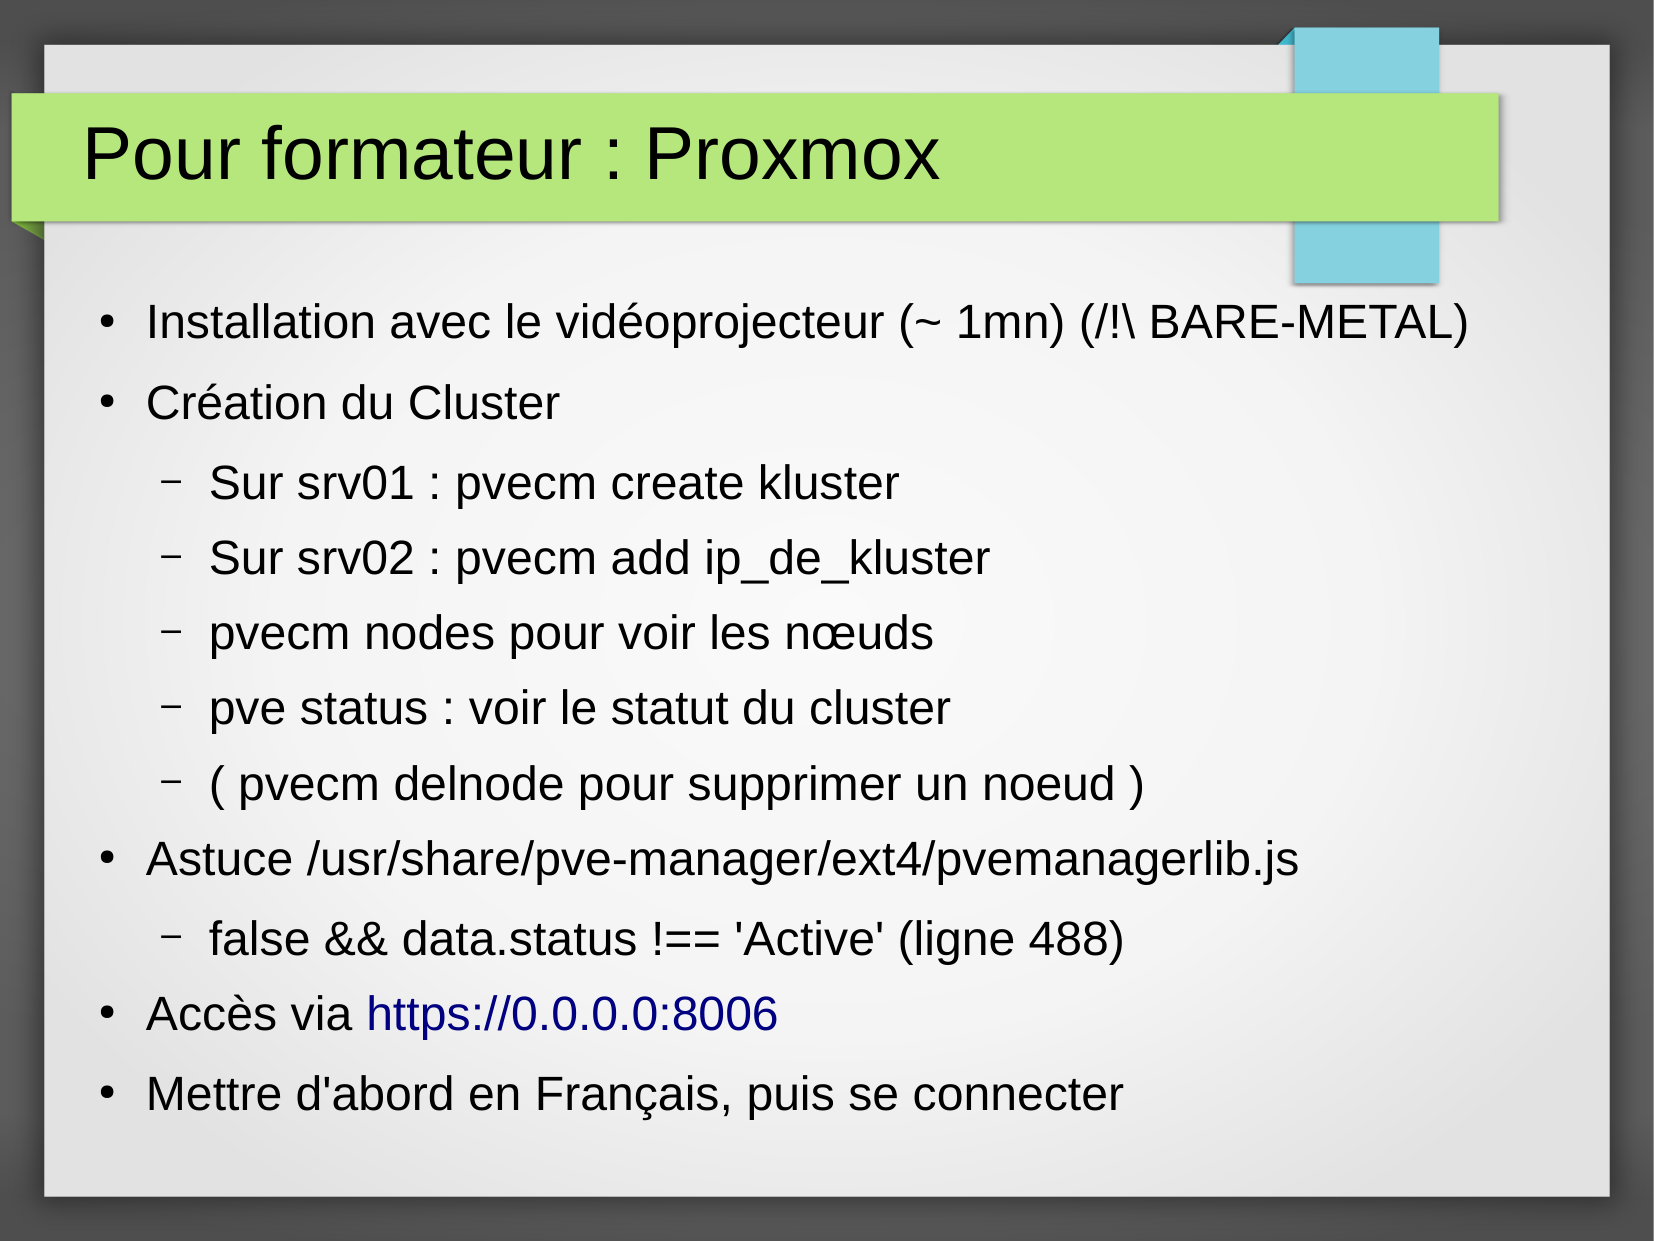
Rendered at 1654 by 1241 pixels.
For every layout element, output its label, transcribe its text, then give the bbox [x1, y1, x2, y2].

title Pour formateur : Proxmox [82, 94, 1264, 213]
list Installation avec le vidéoprojecteur (~ 1mn) (/!\ BARE-METAL) Création du Cluster Sur srv01 : pvecm create kluster Sur srv02 : pvecm add ip_de_kluster pvecm nodes pour voir les nœuds pve status : voir le statut du cluster ( pvecm delnode pour supprimer un noeud ) Astuce /usr/share/pve-manager/ext4/pvemanagerlib.js false && data.status !== 'Active' (ligne 488) Accès via https://0.0.0.0:8006 Mettre d'abord en Français, puis se connecter [82, 295, 1571, 1123]
picture [0, 0, 1654, 1241]
